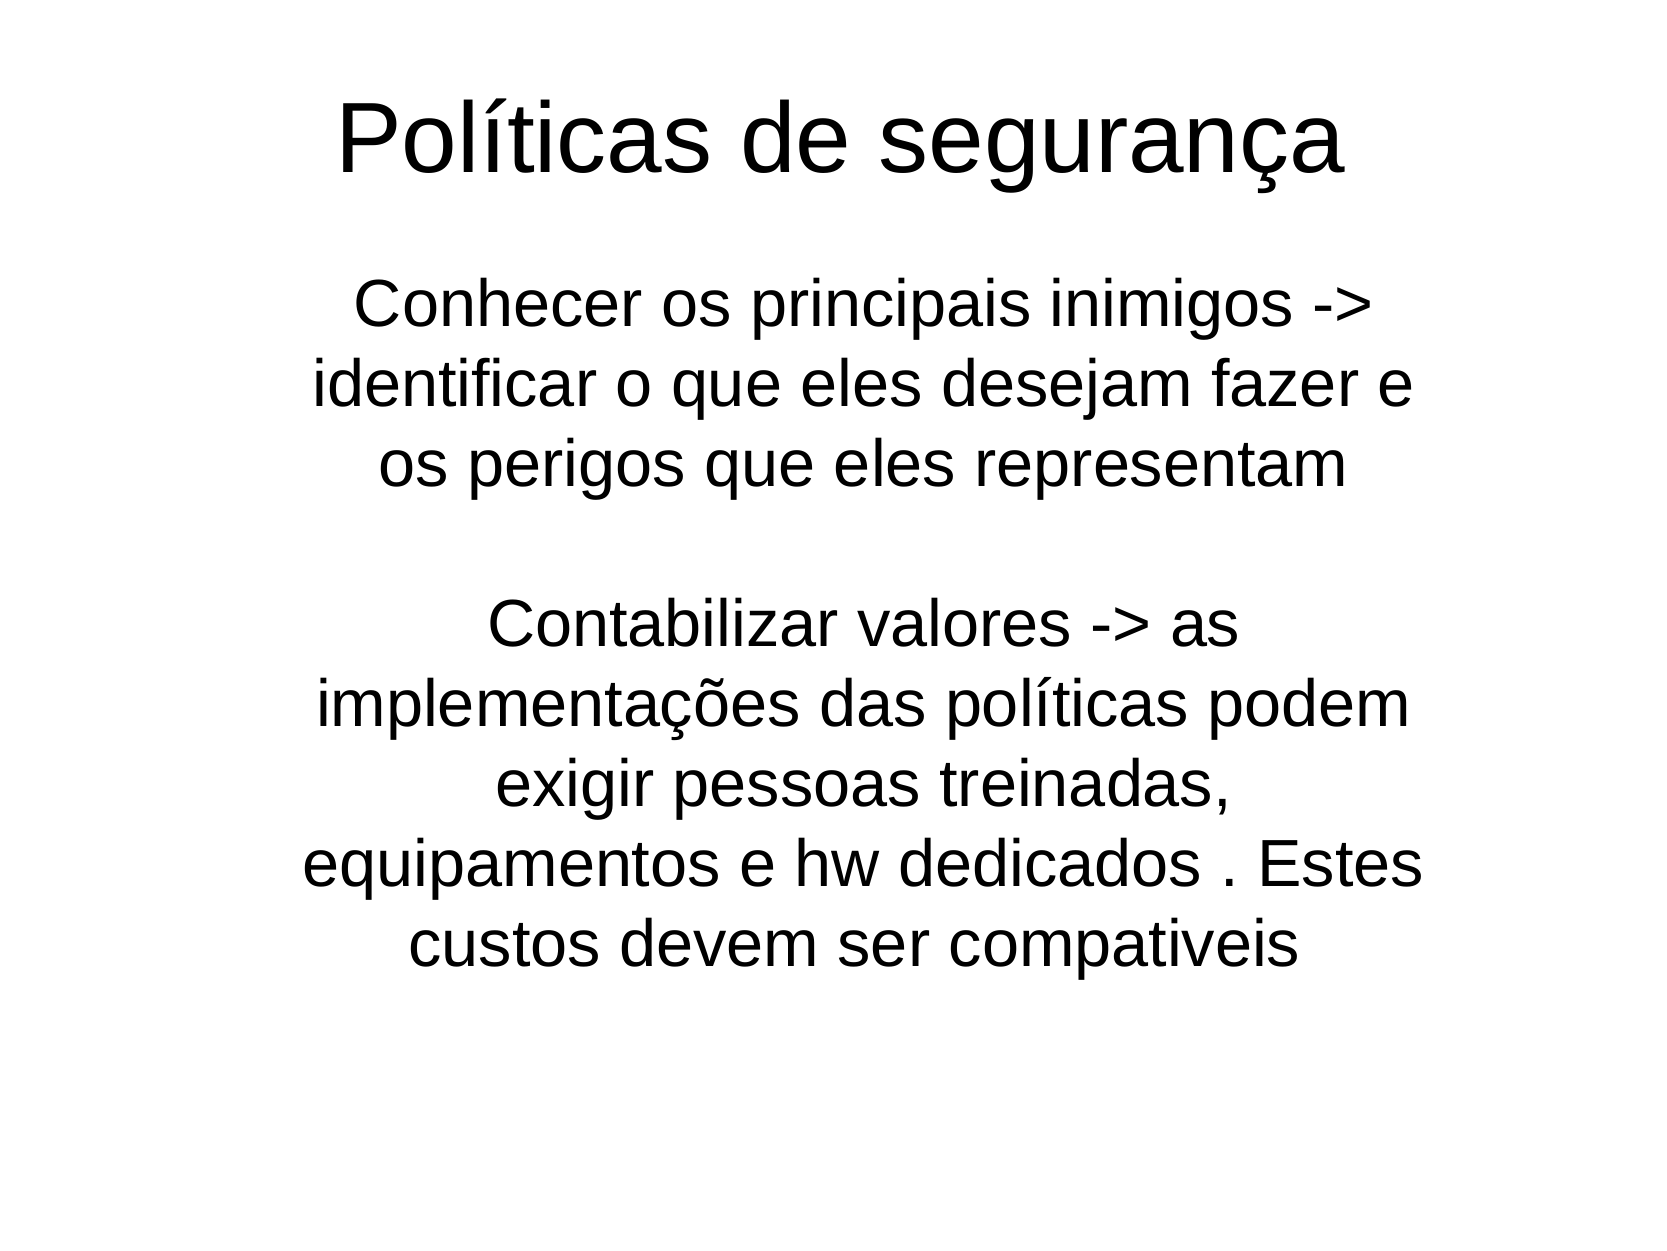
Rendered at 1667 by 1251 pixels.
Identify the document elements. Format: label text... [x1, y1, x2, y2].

title Políticas de segurança [150, 66, 1531, 259]
subtitle Conhecer os principais inimigos -> identificar o que eles desejam fazer e os perigos que eles representam Contabilizar valores -> as implementações das políticas podem exigir pessoas treinadas, equipamentos e hw dedicados . Estes custos devem ser compativeis [276, 253, 1452, 1119]
